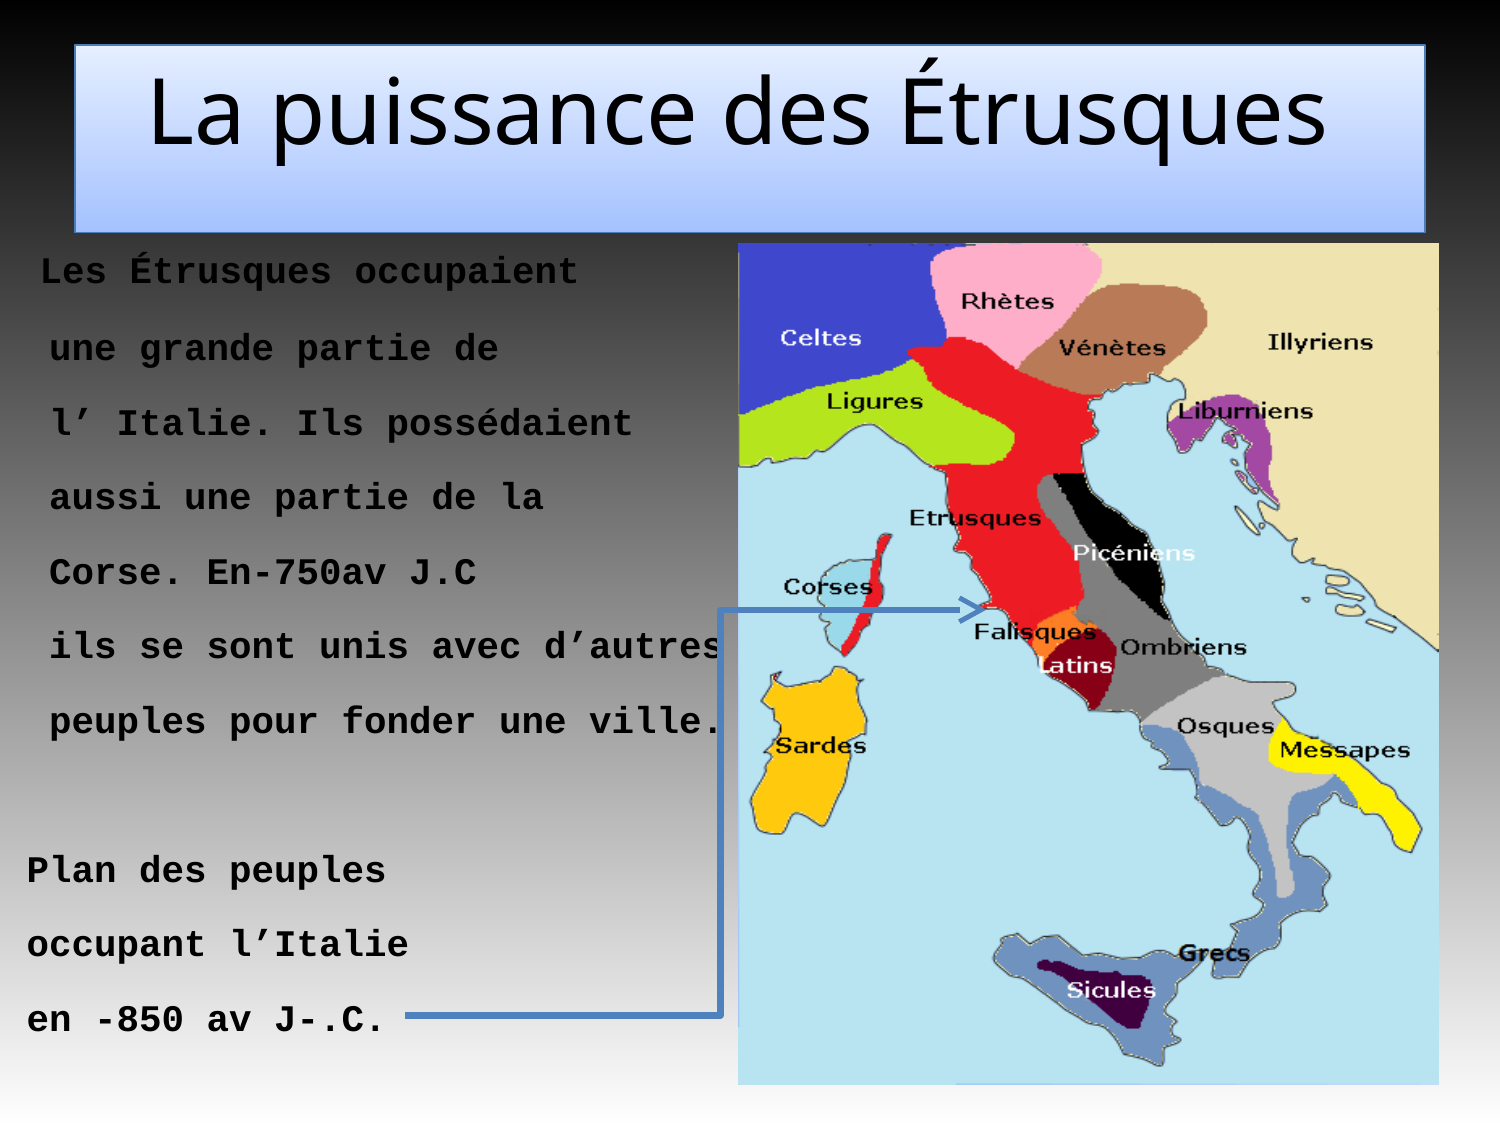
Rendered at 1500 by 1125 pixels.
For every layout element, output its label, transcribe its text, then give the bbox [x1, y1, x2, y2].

title La puissance des Étrusques [75, 45, 1425, 233]
list Les Étrusques occupaient une grande partie de l’ Italie. Ils possédaient aussi une partie de la Corse. En-750av J.C ils se sont unis avec d’autres peuples pour fonder une ville. Plan des peuples occupant l’Italie en -850 av J-.C. [11, 226, 1362, 1125]
picture [738, 243, 1439, 1085]
